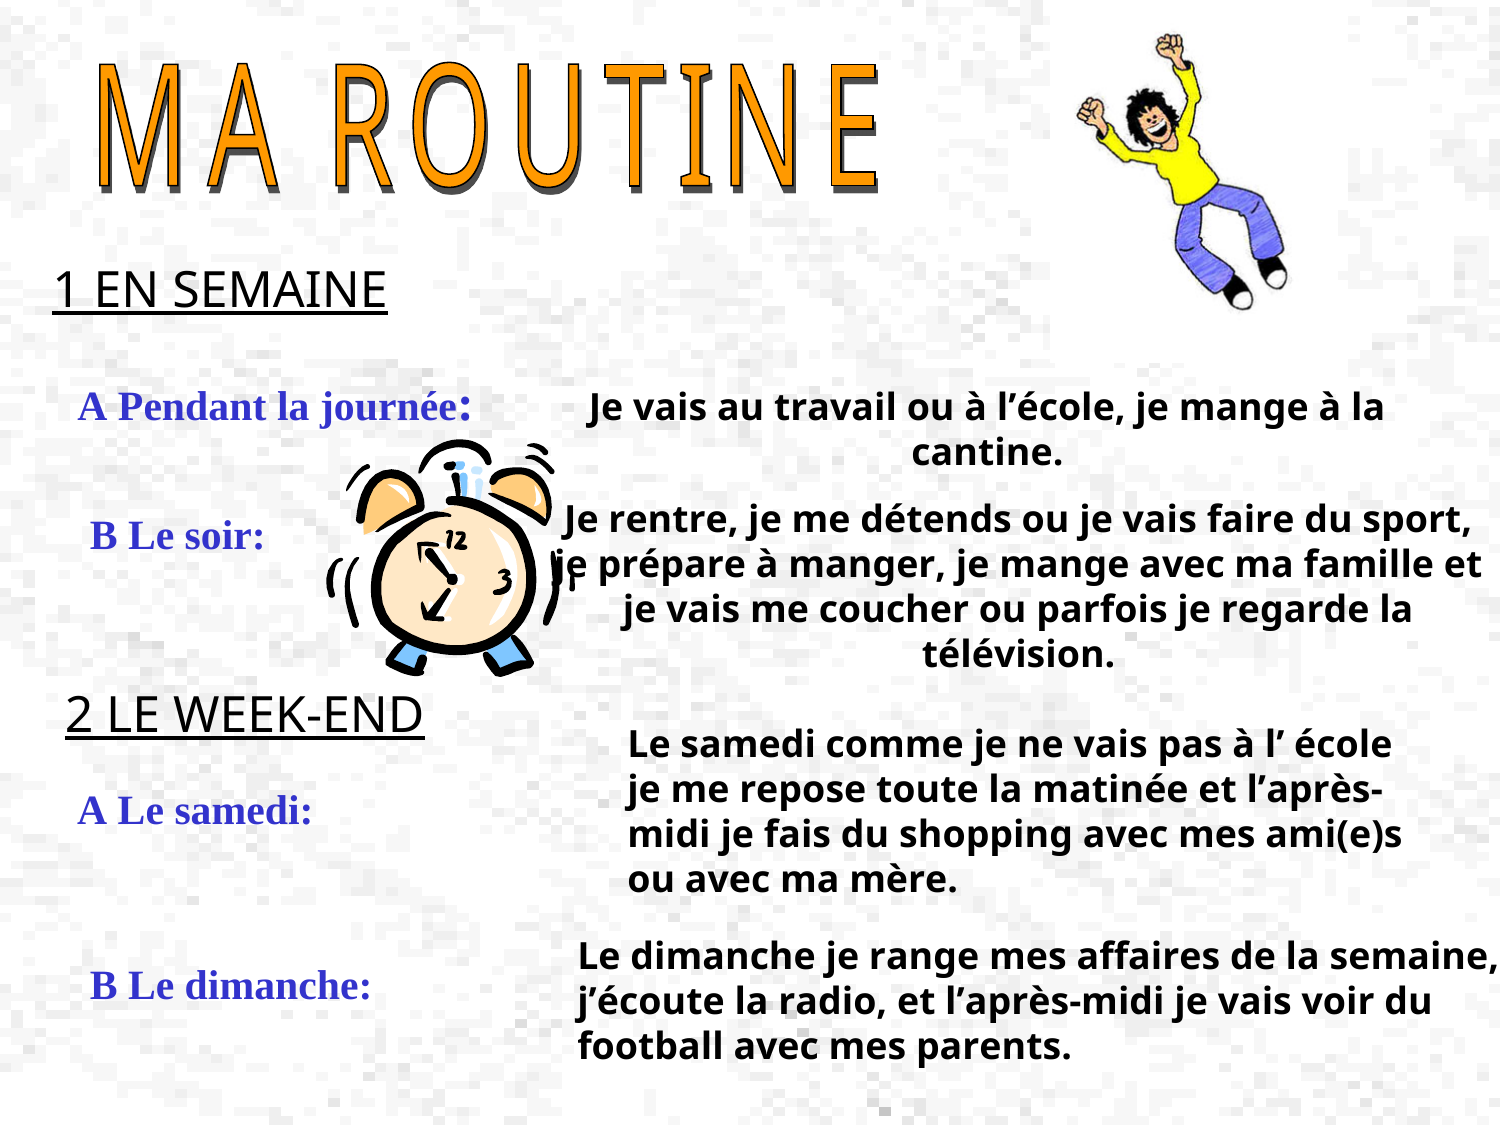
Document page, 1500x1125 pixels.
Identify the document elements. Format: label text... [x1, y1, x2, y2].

text_box MA ROUTINE [605, 64, 664, 186]
text_box A Pendant la journée: [62, 362, 601, 438]
text_box MA ROUTINE [731, 64, 793, 186]
text_box MA ROUTINE [99, 64, 178, 186]
text_box B Le soir: [74, 500, 338, 566]
text_box MA ROUTINE [681, 64, 710, 186]
text_box A Le samedi: [62, 774, 413, 841]
text_box Le dimanche je range mes affaires de la semaine, j’écoute la radio, et l’après-midi je vais voir du football avec mes parents. [562, 924, 1500, 1076]
text_box MA ROUTINE [207, 63, 278, 186]
text_box B Le dimanche: [74, 950, 501, 1016]
text_box Je rentre, je me détends ou je vais faire du sport, je prépare à manger, je mange avec ma famille et je vais me coucher ou parfois je regarde la télévision. [537, 487, 1500, 683]
text_box Le samedi comme je ne vais pas à l’ école je me repose toute la matinée et l’après-midi je fais du shopping avec mes ami(e)s ou avec ma mère. [612, 712, 1450, 908]
text_box 2 LE WEEK-END [50, 674, 488, 751]
text_box MA ROUTINE [413, 62, 486, 188]
picture [0, 0, 1500, 1125]
text_box MA ROUTINE [518, 64, 579, 188]
text_box MA ROUTINE [831, 64, 875, 186]
text_box Je vais au travail ou à l’école, je mange à la cantine. [537, 374, 1438, 481]
text_box 1 EN SEMAINE [37, 249, 501, 326]
text_box MA ROUTINE [336, 64, 392, 186]
